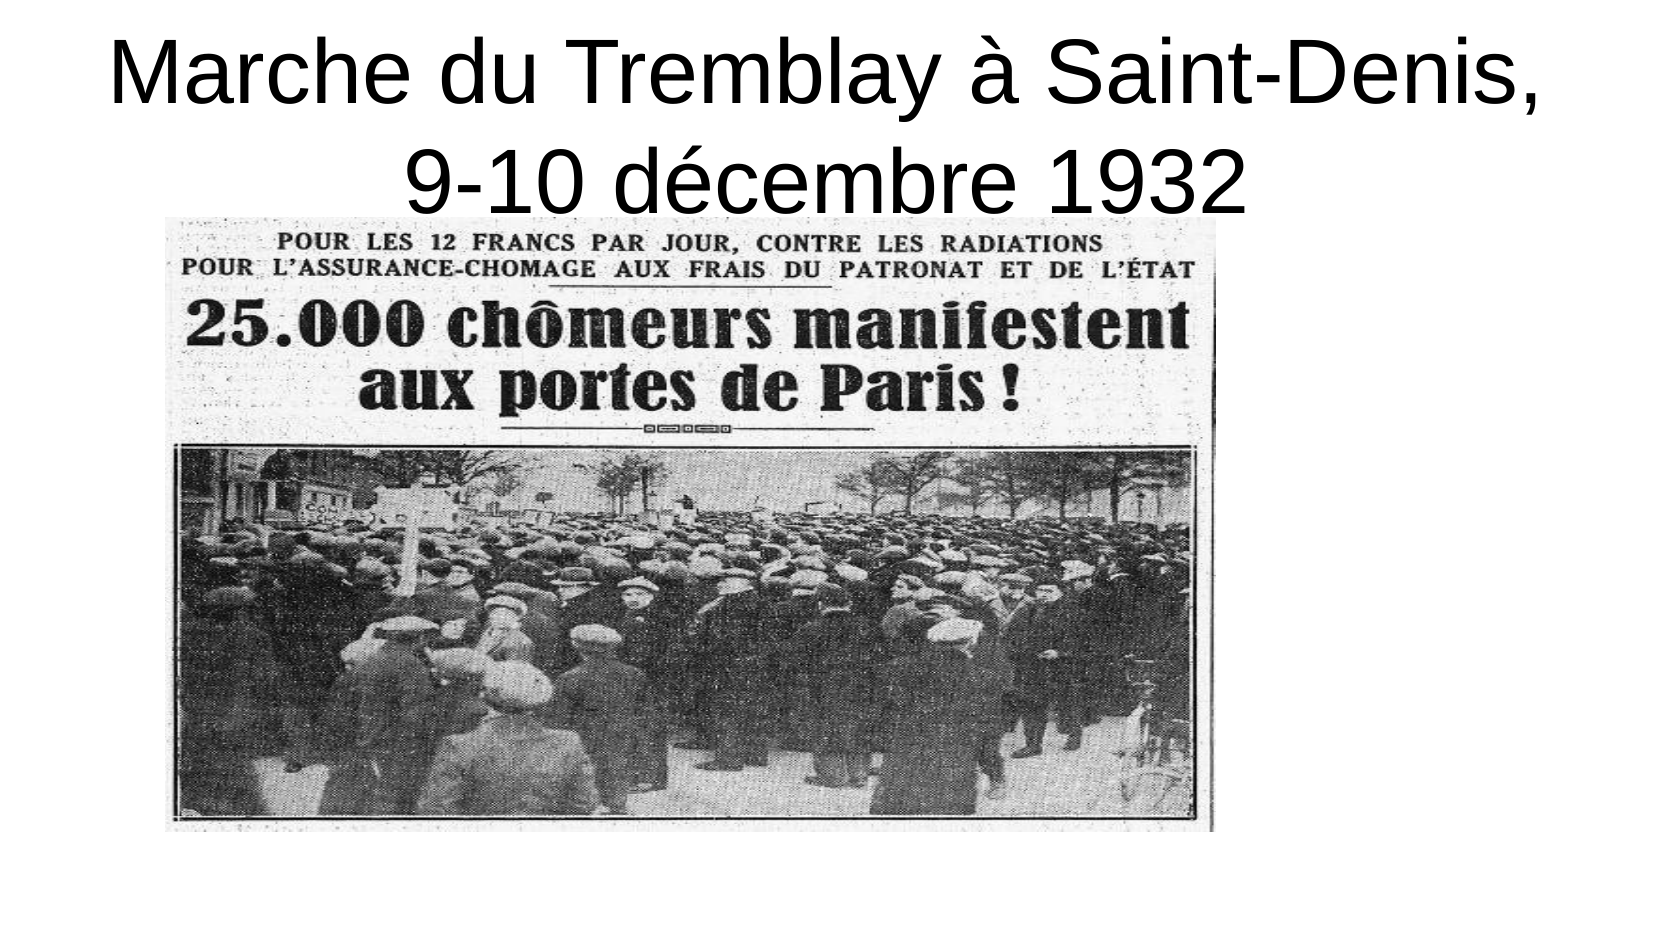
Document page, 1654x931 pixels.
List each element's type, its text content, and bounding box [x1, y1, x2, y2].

title Marche du Tremblay à Saint-Denis, 9-10 décembre 1932 [82, 12, 1571, 218]
picture [165, 217, 1216, 832]
